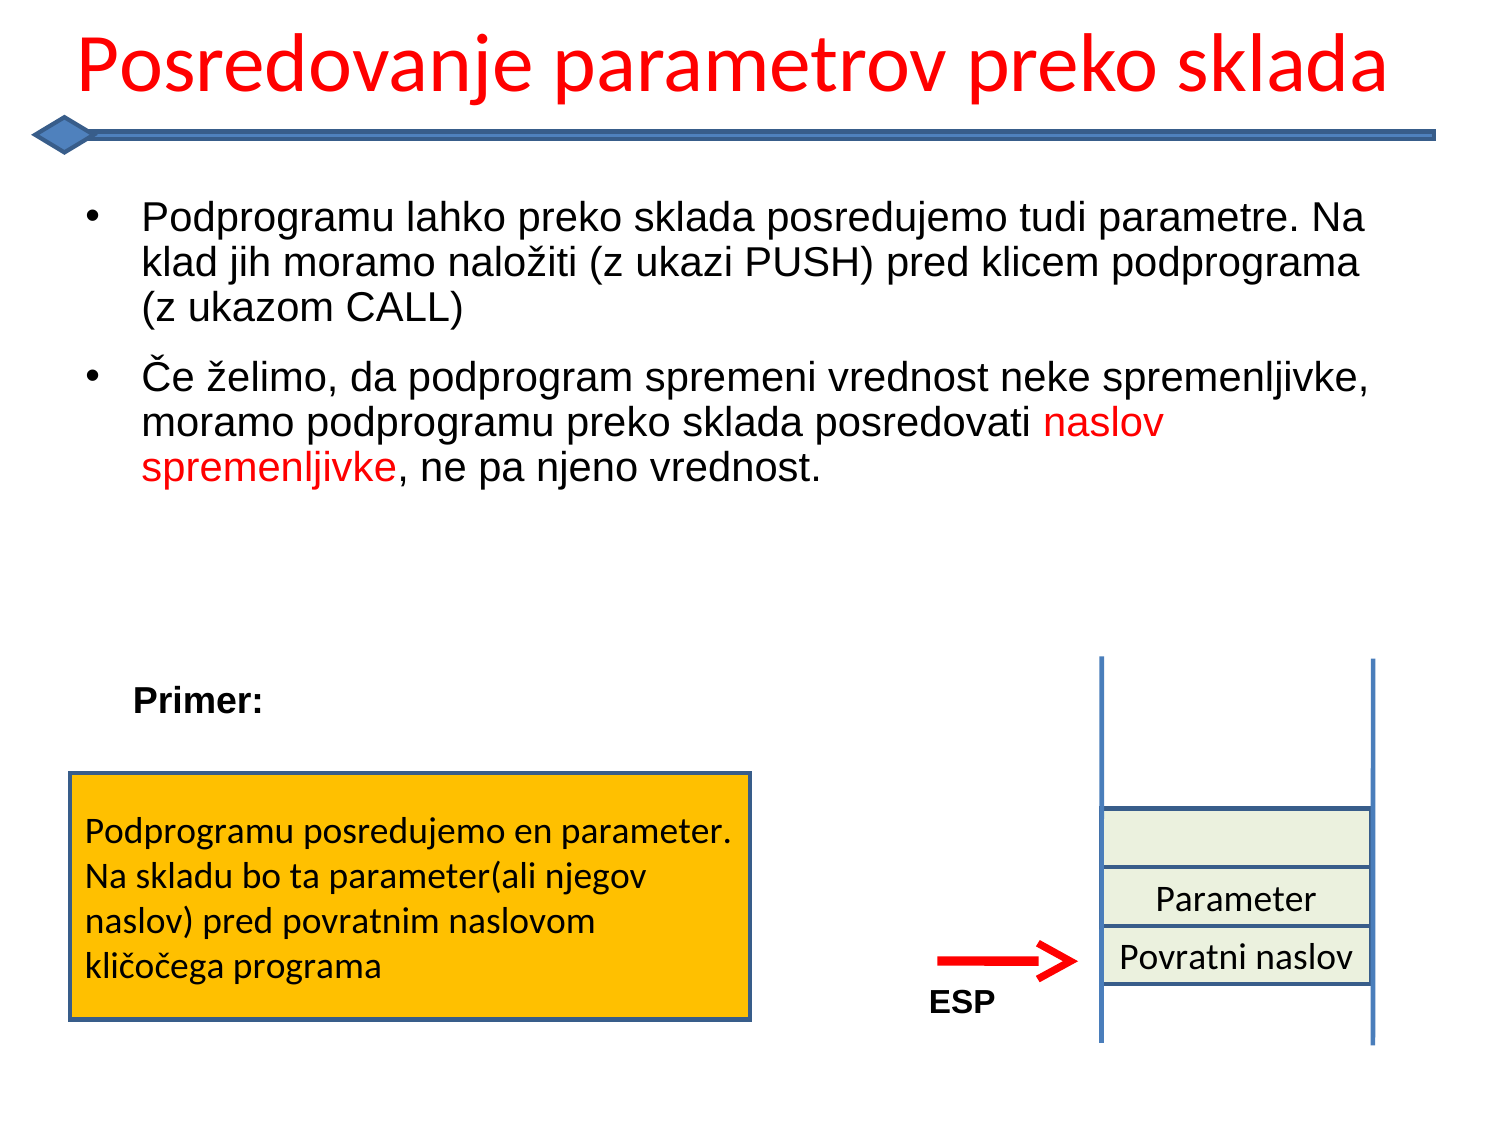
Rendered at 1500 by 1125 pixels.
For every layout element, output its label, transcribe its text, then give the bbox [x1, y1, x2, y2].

text_box Parameter [1104, 867, 1370, 925]
title Posredovanje parametrov preko sklada [58, 0, 1409, 167]
text_box ESP [913, 972, 1055, 1028]
text_box Primer: [118, 667, 279, 729]
text_box Podprogramu posredujemo en parameter. Na skladu bo ta parameter(ali njegov naslov) pred povratnim naslovom kličočega programa [70, 773, 750, 1020]
text_box Povratni naslov [1104, 925, 1370, 985]
list Podprogramu lahko preko sklada posredujemo tudi parametre. Na klad jih moramo naložiti (z ukazi PUSH) pred klicem podprograma (z ukazom CALL) Če želimo, da podprogram spremeni vrednost neke spremenljivke, moramo podprogramu preko sklada posredovati naslov spremenljivke, ne pa njeno vrednost. [70, 187, 1421, 622]
text_box [1104, 808, 1370, 867]
